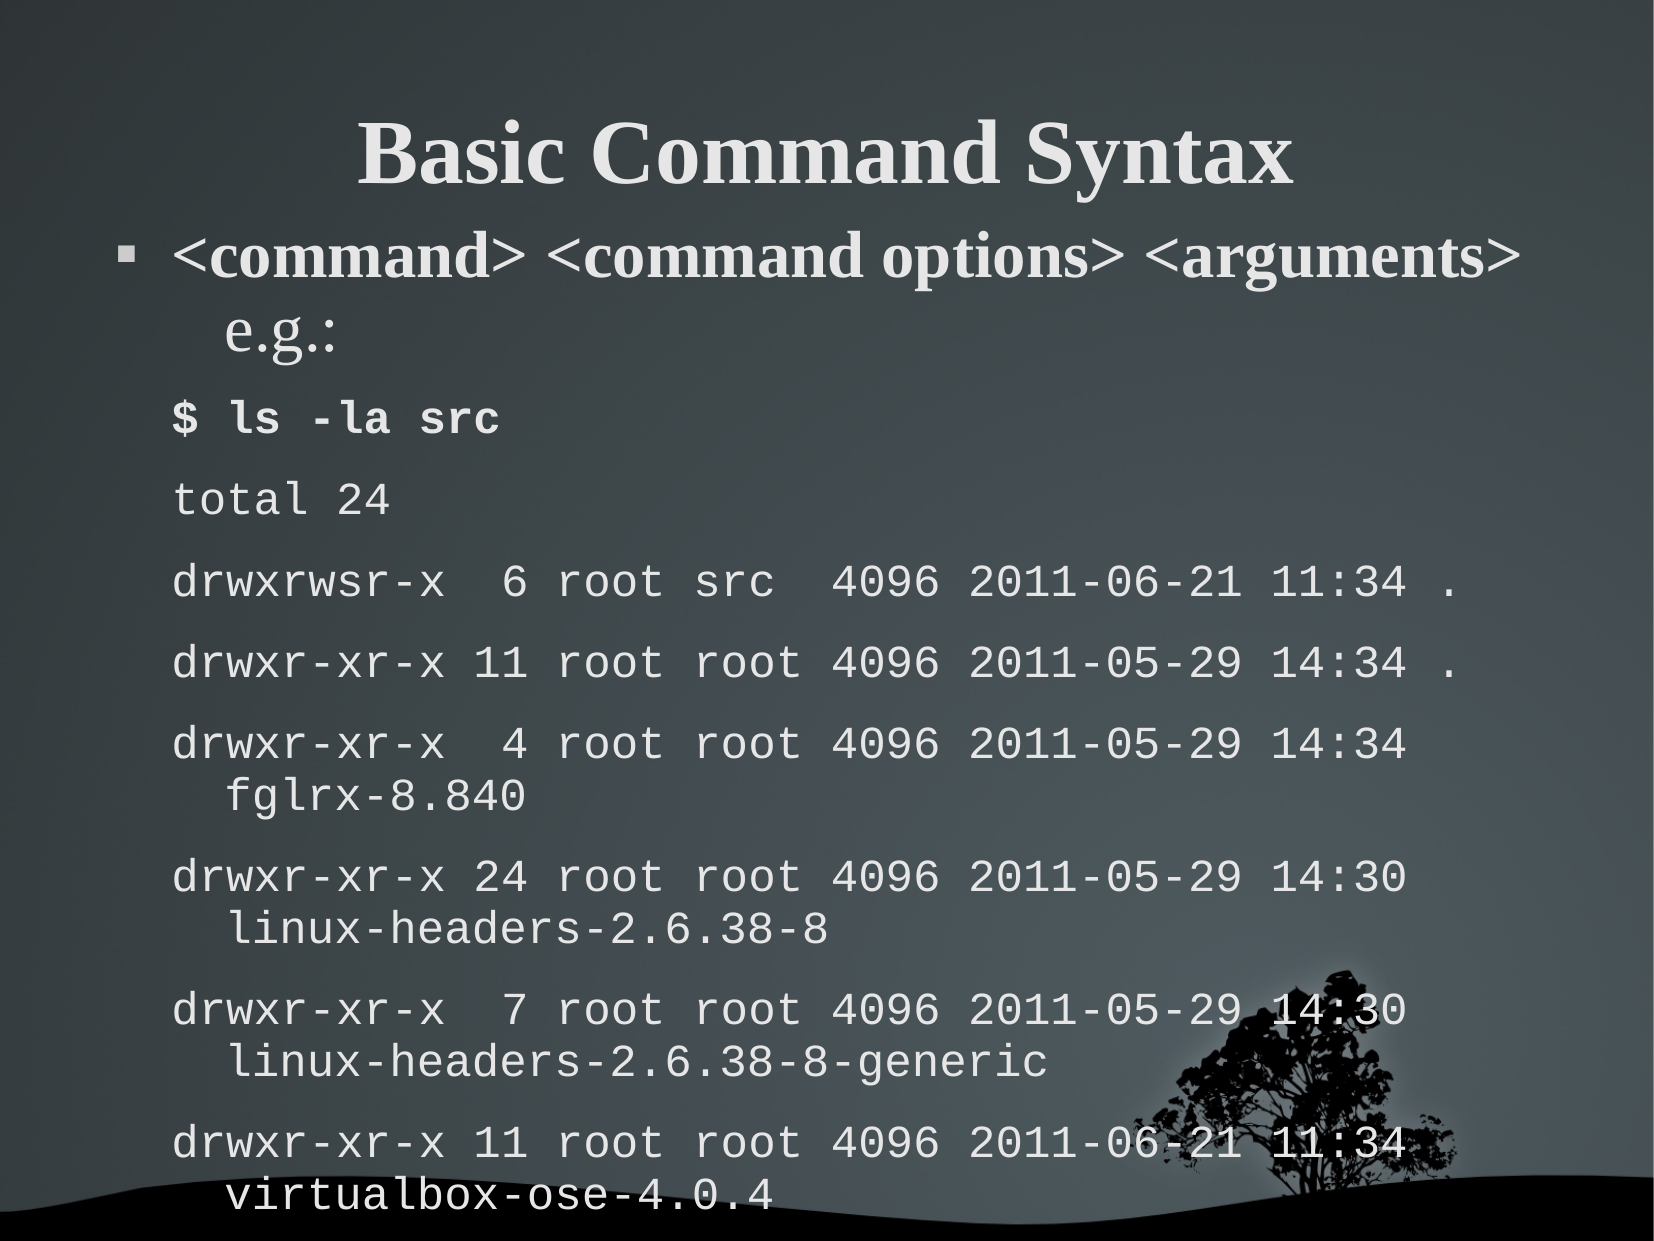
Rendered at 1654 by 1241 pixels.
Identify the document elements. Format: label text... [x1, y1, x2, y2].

picture [0, 0, 1654, 1241]
list <command> <command options> <arguments> e.g.: $ ls -la src total 24 drwxrwsr-x 6 root src 4096 2011-06-21 11:34 . drwxr-xr-x 11 root root 4096 2011-05-29 14:34 . drwxr-xr-x 4 root root 4096 2011-05-29 14:34 fglrx-8.840 drwxr-xr-x 24 root root 4096 2011-05-29 14:30 linux-headers-2.6.38-8 drwxr-xr-x 7 root root 4096 2011-05-29 14:30 linux-headers-2.6.38-8-generic drwxr-xr-x 11 root root 4096 2011-06-21 11:34 virtualbox-ose-4.0.4 [82, 217, 1571, 1224]
title Basic Command Syntax [82, 49, 1571, 217]
